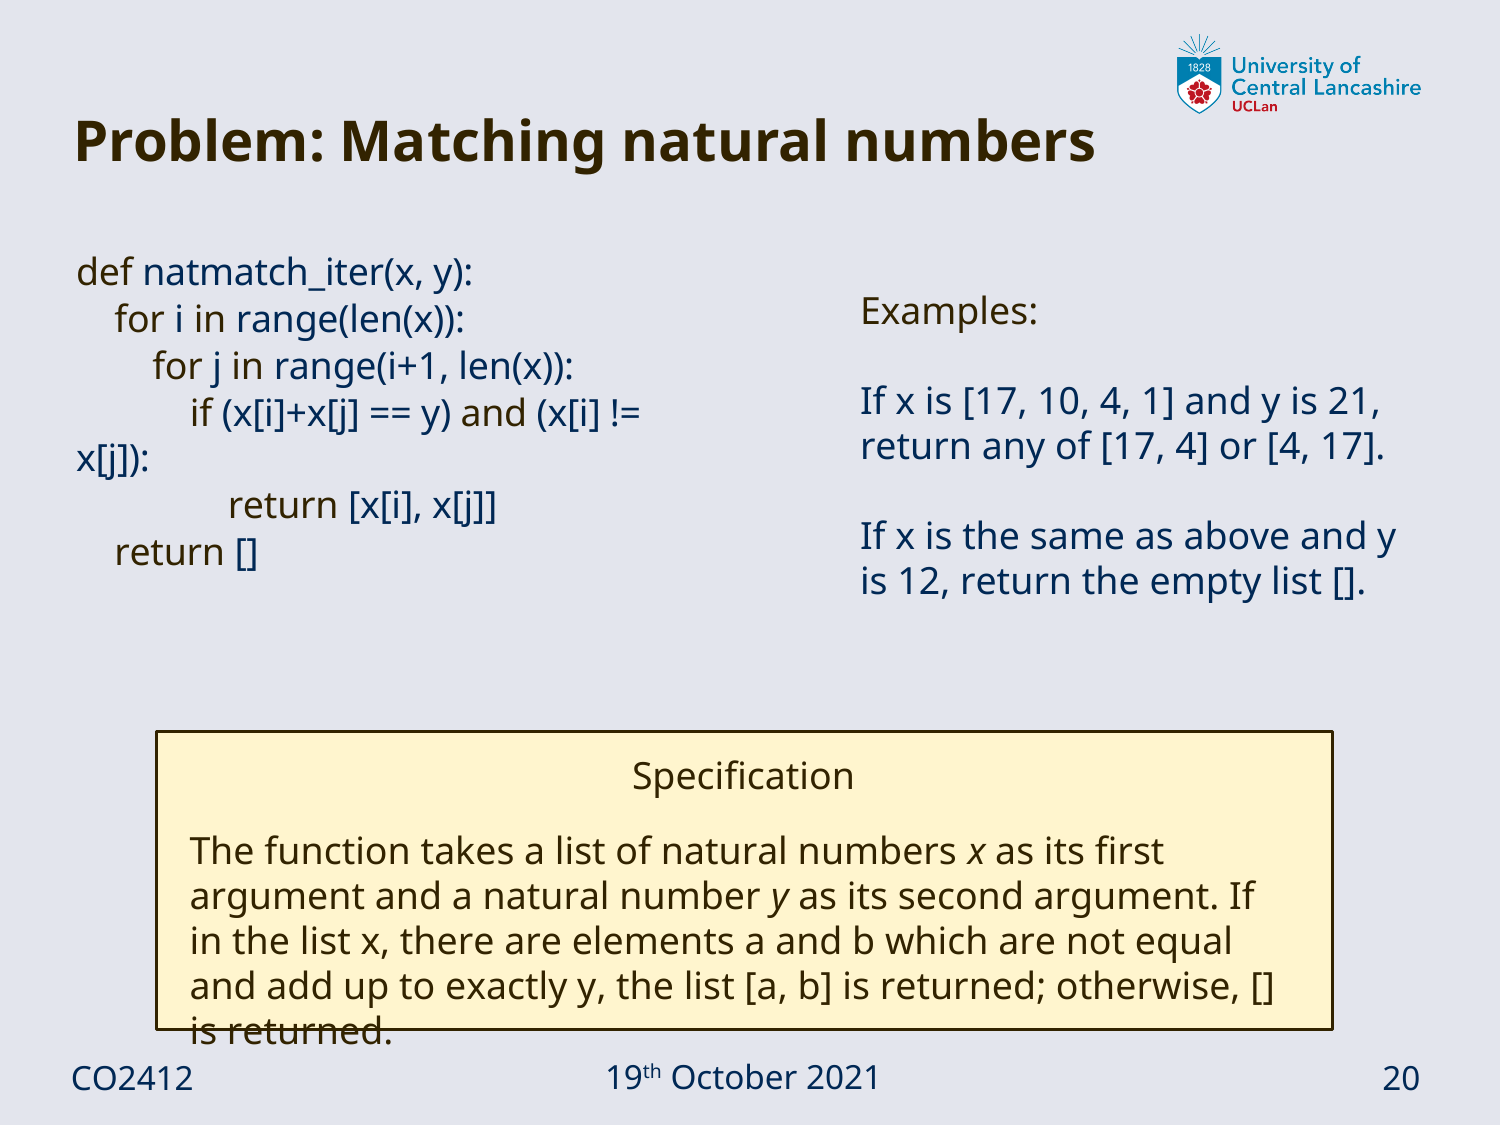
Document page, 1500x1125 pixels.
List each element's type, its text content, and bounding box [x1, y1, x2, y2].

text_box Specification The function takes a list of natural numbers x as its first argument and a natural number y as its second argument. If in the list x, there are elements a and b which are not equal and add up to exactly y, the list [a, b] is returned; otherwise, [] is returned. [174, 744, 1313, 1015]
text_box def natmatch_iter(x, y): for i in range(len(x)): for j in range(i+1, len(x)): if (x[i]+x[j] == y) and (x[i] != x[j]): return [x[i], x[j]] return [] [59, 240, 738, 536]
text_box [156, 731, 1333, 1030]
text_box Examples: If x is [17, 10, 4, 1] and y is 21, return any of [17, 4] or [4, 17]. If x is the same as above and y is 12, return the empty list []. [845, 279, 1417, 610]
text_box [366, 1026, 376, 1030]
picture [1177, 34, 1421, 93]
title Problem: Matching natural numbers [58, 93, 1475, 186]
text_box [322, 1026, 332, 1030]
